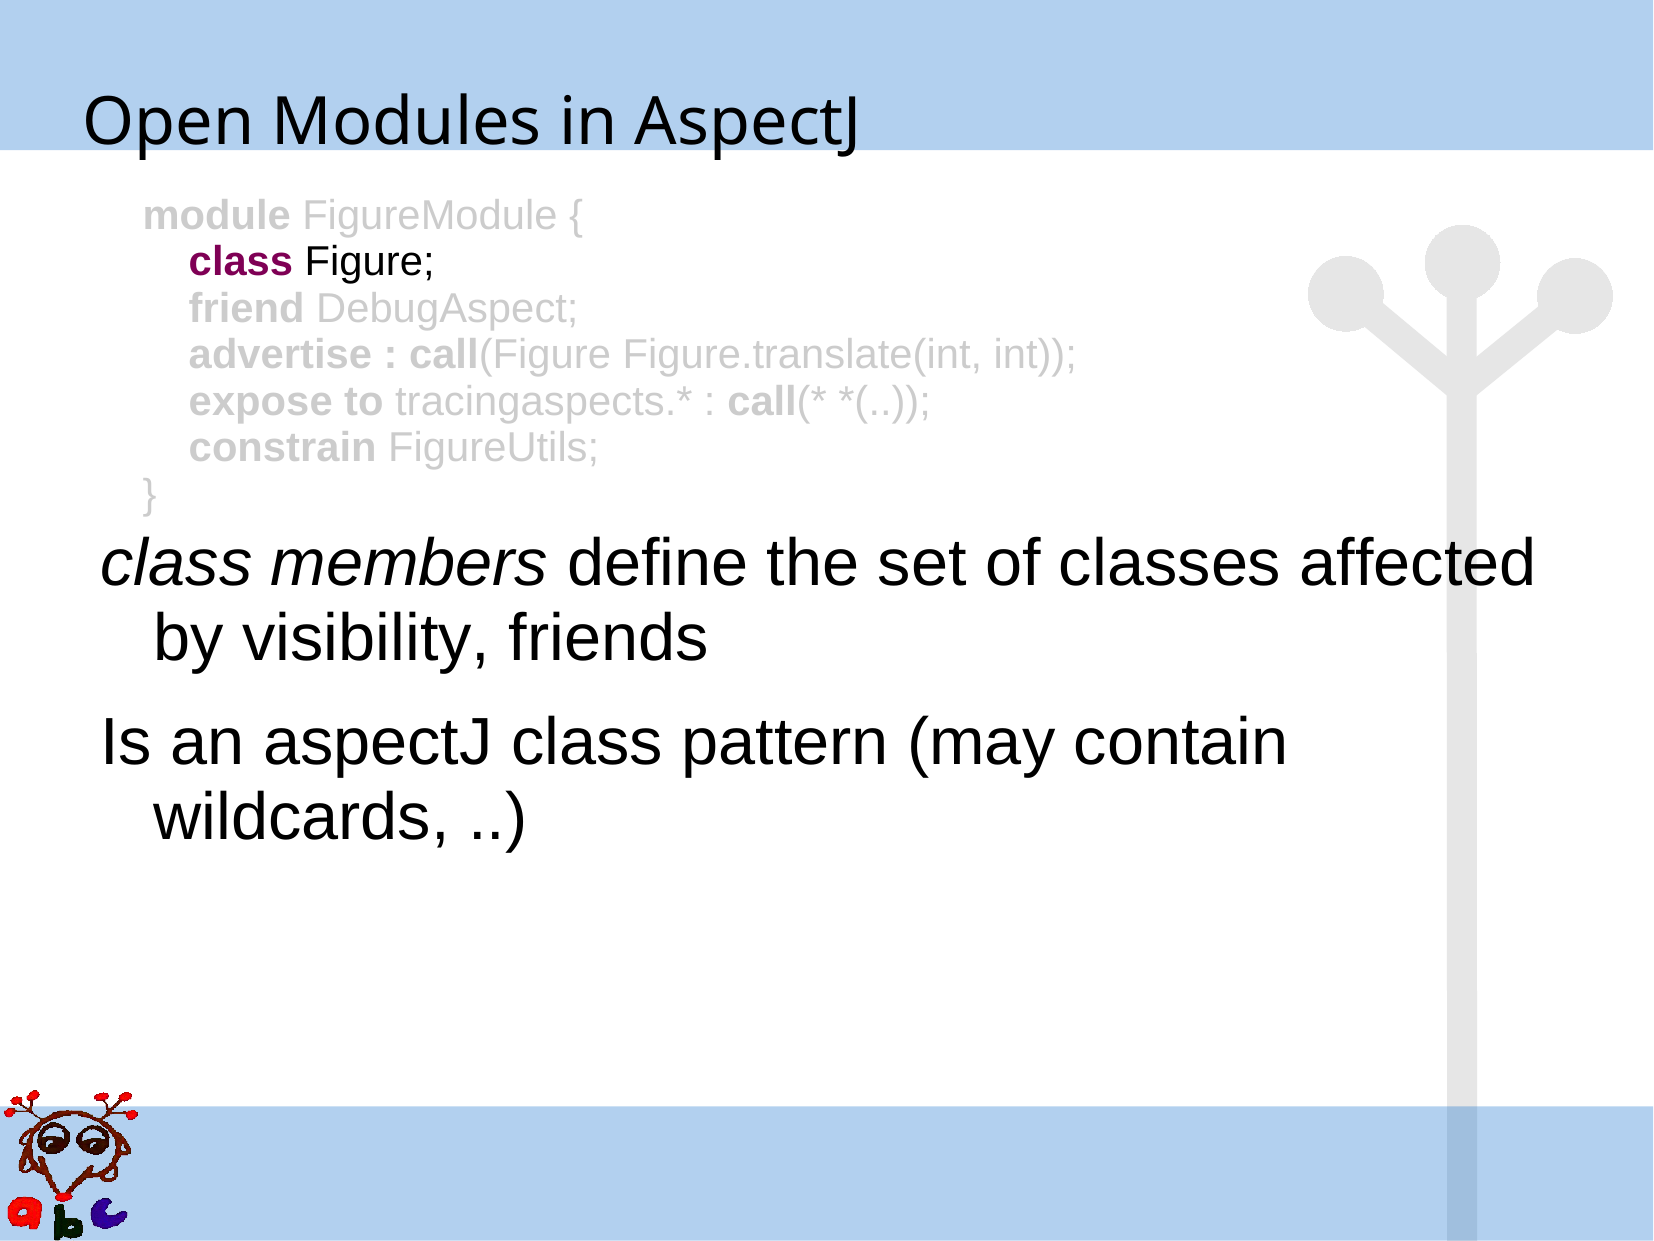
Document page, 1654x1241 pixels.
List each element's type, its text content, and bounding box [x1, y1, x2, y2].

picture [0, 1088, 139, 1241]
text_box module FigureModule { class Figure; friend DebugAspect; advertise : call(Figure Figure.translate(int, int)); expose to tracingaspects.* : call(* *(..)); constrain FigureUtils; } [141, 186, 1126, 523]
title Open Modules in AspectJ [82, 49, 1576, 188]
list class members define the set of classes affected by visibility, friends Is an aspectJ class pattern (may contain wildcards, ..) [82, 525, 1571, 1053]
